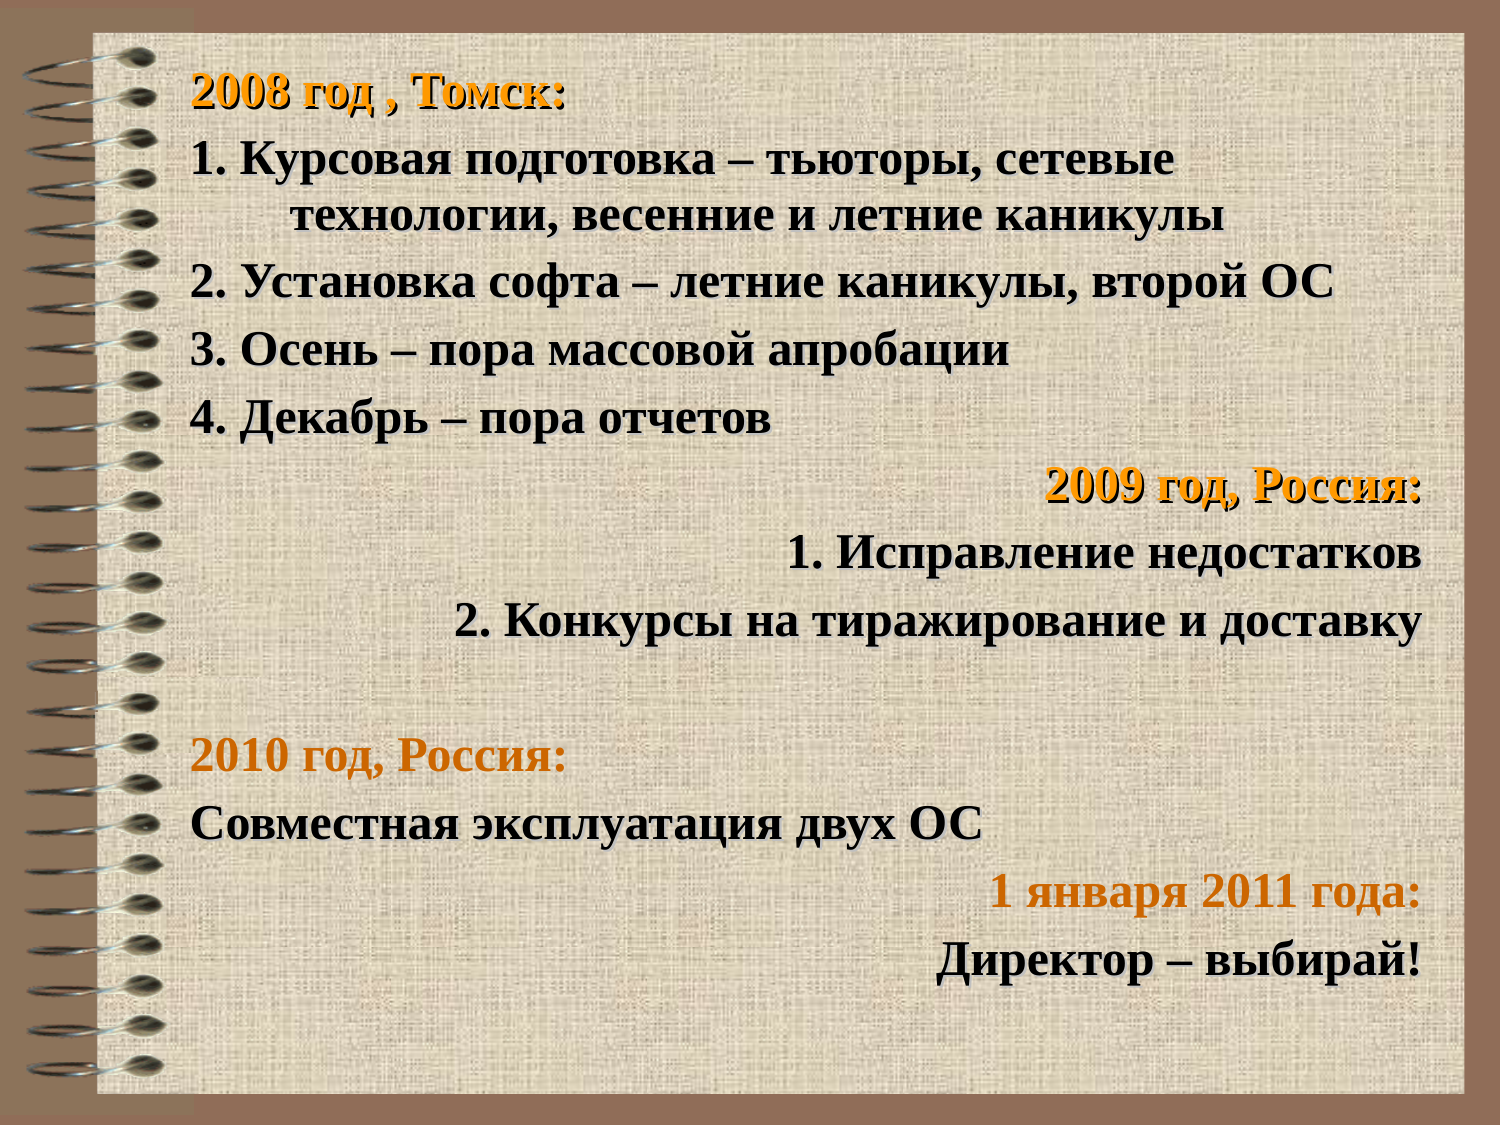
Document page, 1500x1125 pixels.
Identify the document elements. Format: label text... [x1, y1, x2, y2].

picture [0, 8, 1465, 1115]
subtitle 2008 год , Томск: 1. Курсовая подготовка – тьюторы, сетевые технологии, весенние и летние каникулы 2. Установка софта – летние каникулы, второй ОС 3. Осень – пора массовой апробации 4. Декабрь – пора отчетов 2009 год, Россия: 1. Исправление недостатков 2. Конкурсы на тиражирование и доставку 2010 год, Россия: Совместная эксплуатация двух ОС 1 января 2011 года: Директор – выбирай! [174, 54, 1438, 1059]
